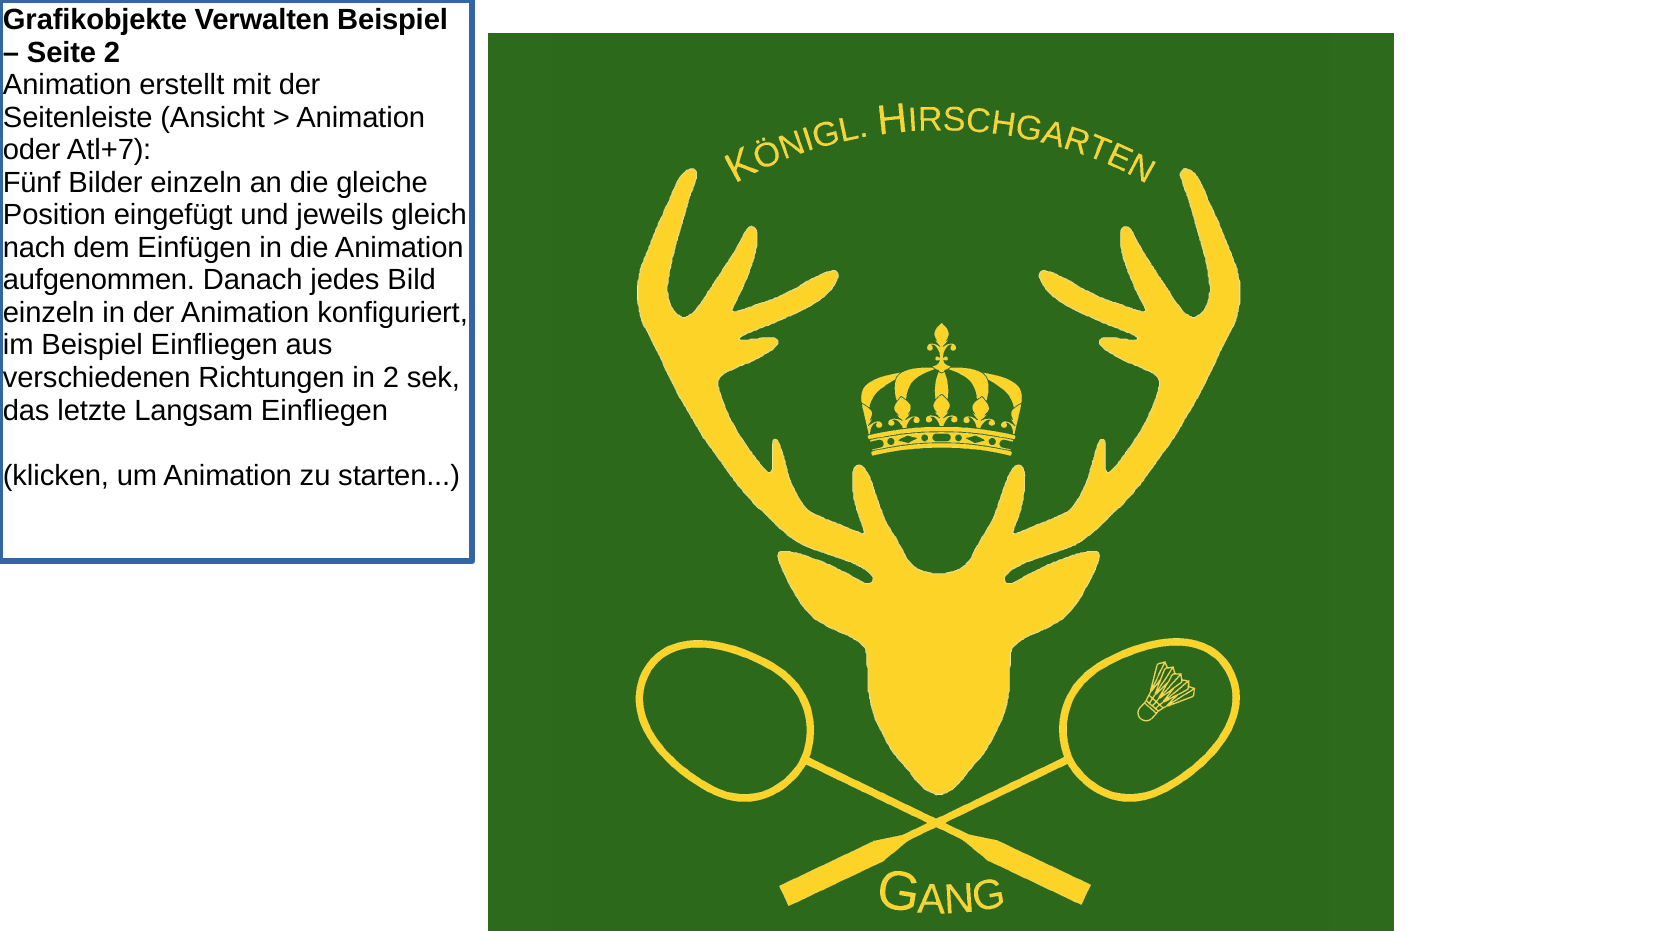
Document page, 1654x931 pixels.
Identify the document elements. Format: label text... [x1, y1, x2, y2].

picture [488, 33, 1394, 931]
title Grafikobjekte Verwalten Beispiel – Seite 2 Animation erstellt mit der Seitenleiste (Ansicht > Animation oder Atl+7): Fünf Bilder einzeln an die gleiche Position eingefügt und jeweils gleich nach dem Einfügen in die Animation aufgenommen. Danach jedes Bild einzeln in der Animation konfiguriert, im Beispiel Einfliegen aus verschiedenen Richtungen in 2 sek, das letzte Langsam Einfliegen (klicken, um Animation zu starten...) [0, 0, 473, 562]
